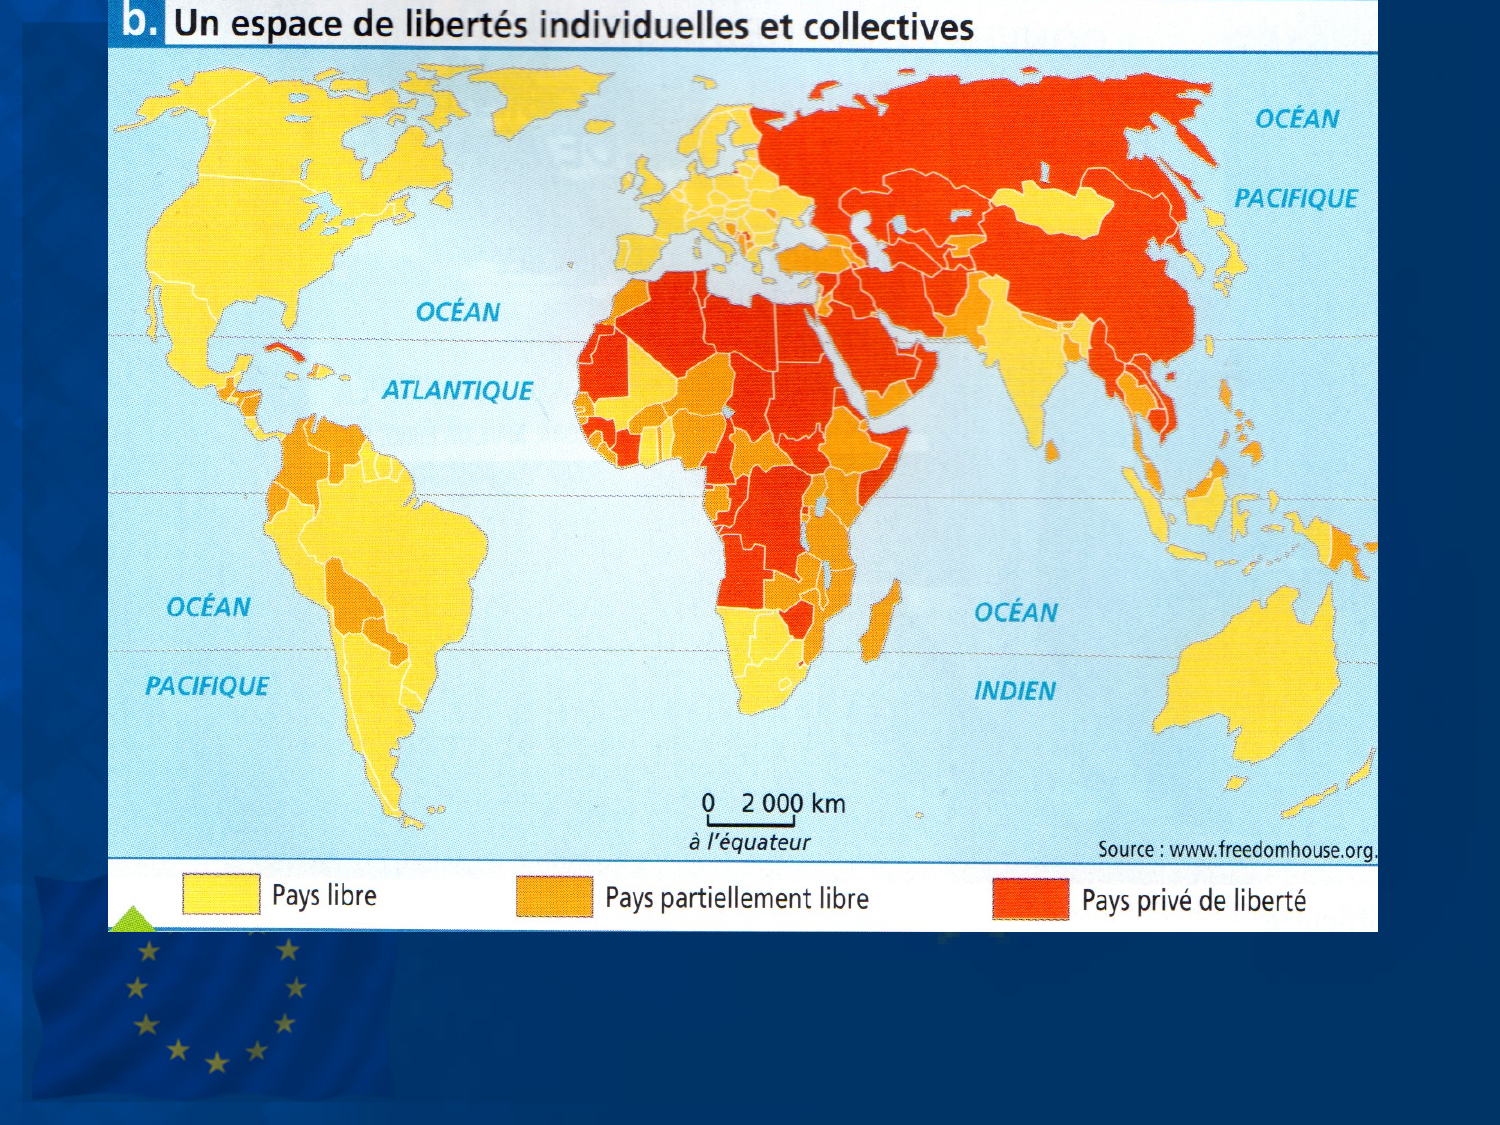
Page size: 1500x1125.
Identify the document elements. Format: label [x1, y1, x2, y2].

text_box [108, 0, 1378, 933]
picture [0, 0, 1500, 1125]
